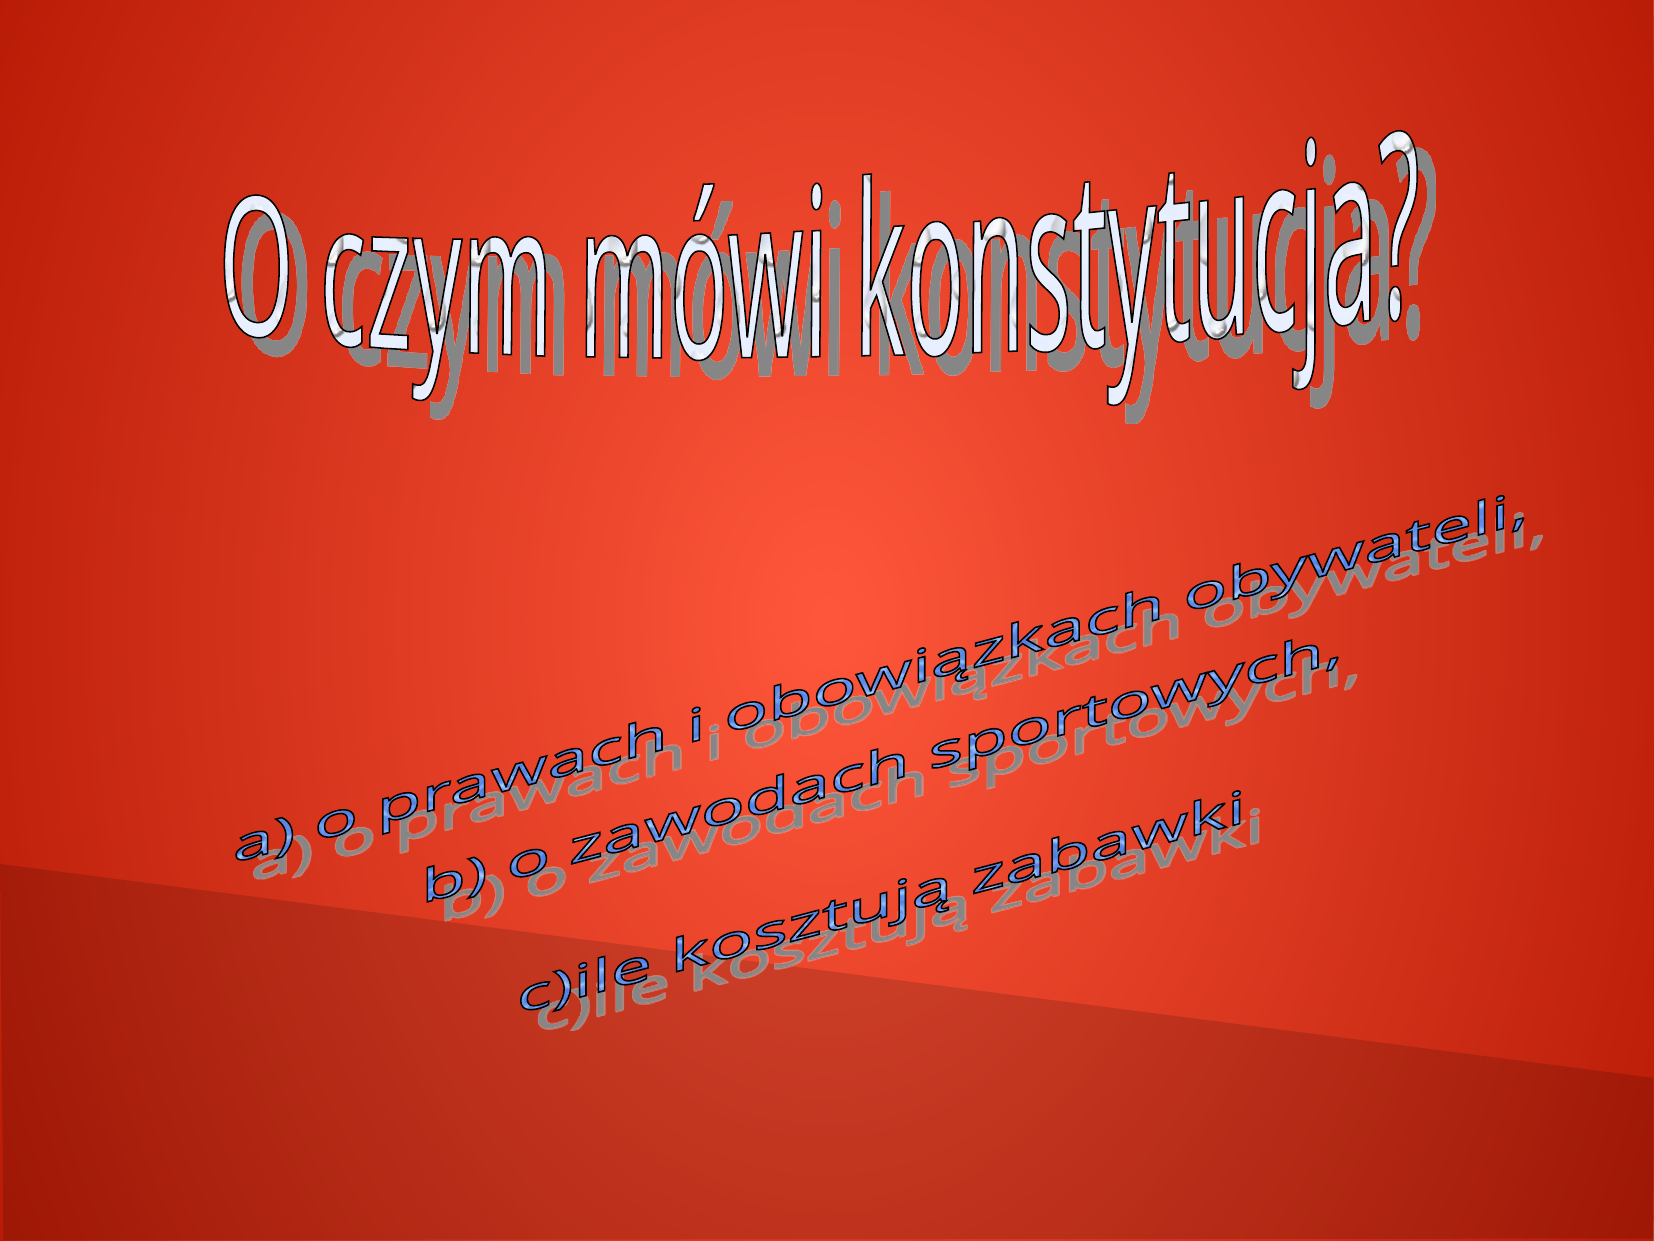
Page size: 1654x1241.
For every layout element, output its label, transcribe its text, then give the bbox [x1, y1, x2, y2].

text_box O czym mówi konstytucja? [693, 183, 714, 221]
text_box O czym mówi konstytucja? [412, 238, 463, 401]
text_box O czym mówi konstytucja? [911, 221, 960, 357]
text_box O czym mówi konstytucja? [369, 236, 409, 350]
text_box O czym mówi konstytucja? [1199, 196, 1244, 340]
text_box O czym mówi konstytucja? [1073, 181, 1105, 350]
text_box O czym mówi konstytucja? [728, 231, 803, 358]
text_box a) o prawach i obowiązkach obywateli, b) o zawodach sportowych, c)ile kosztują zabawki [644, 805, 701, 842]
text_box O czym mówi konstytucja? [1030, 213, 1068, 353]
text_box O czym mówi konstytucja? [675, 234, 724, 361]
text_box a) o prawach i obowiązkach obywateli, b) o zawodach sportowych, c)ile kosztują zabawki [855, 660, 912, 696]
text_box a) o prawach i obowiązkach obywateli, b) o zawodach sportowych, c)ile kosztują zabawki [1132, 813, 1188, 850]
text_box O czym mówi konstytucja? [1292, 188, 1316, 390]
text_box a) o prawach i obowiązkach obywateli, b) o zawodach sportowych, c)ile kosztują zabawki [491, 755, 547, 792]
text_box O czym mówi konstytucja? [1327, 182, 1370, 326]
text_box O czym mówi konstytucja? [861, 174, 905, 356]
text_box O czym mówi konstytucja? [811, 230, 821, 357]
text_box O czym mówi konstytucja? [972, 217, 1018, 353]
text_box O czym mówi konstytucja? [469, 236, 546, 357]
text_box O czym mówi konstytucja? [224, 195, 289, 338]
text_box O czym mówi konstytucja? [1378, 130, 1418, 267]
text_box O czym mówi konstytucja? [1107, 205, 1157, 406]
text_box O czym mówi konstytucja? [324, 233, 364, 348]
text_box a) o prawach i obowiązkach obywateli, b) o zawodach sportowych, c)ile kosztują zabawki [1270, 541, 1364, 601]
text_box O czym mówi konstytucja? [1256, 189, 1296, 333]
text_box a) o prawach i obowiązkach obywateli, b) o zawodach sportowych, c)ile kosztują zabawki [1151, 662, 1245, 709]
text_box O czym mówi konstytucja? [1158, 172, 1190, 343]
text_box O czym mówi konstytucja? [586, 235, 662, 358]
